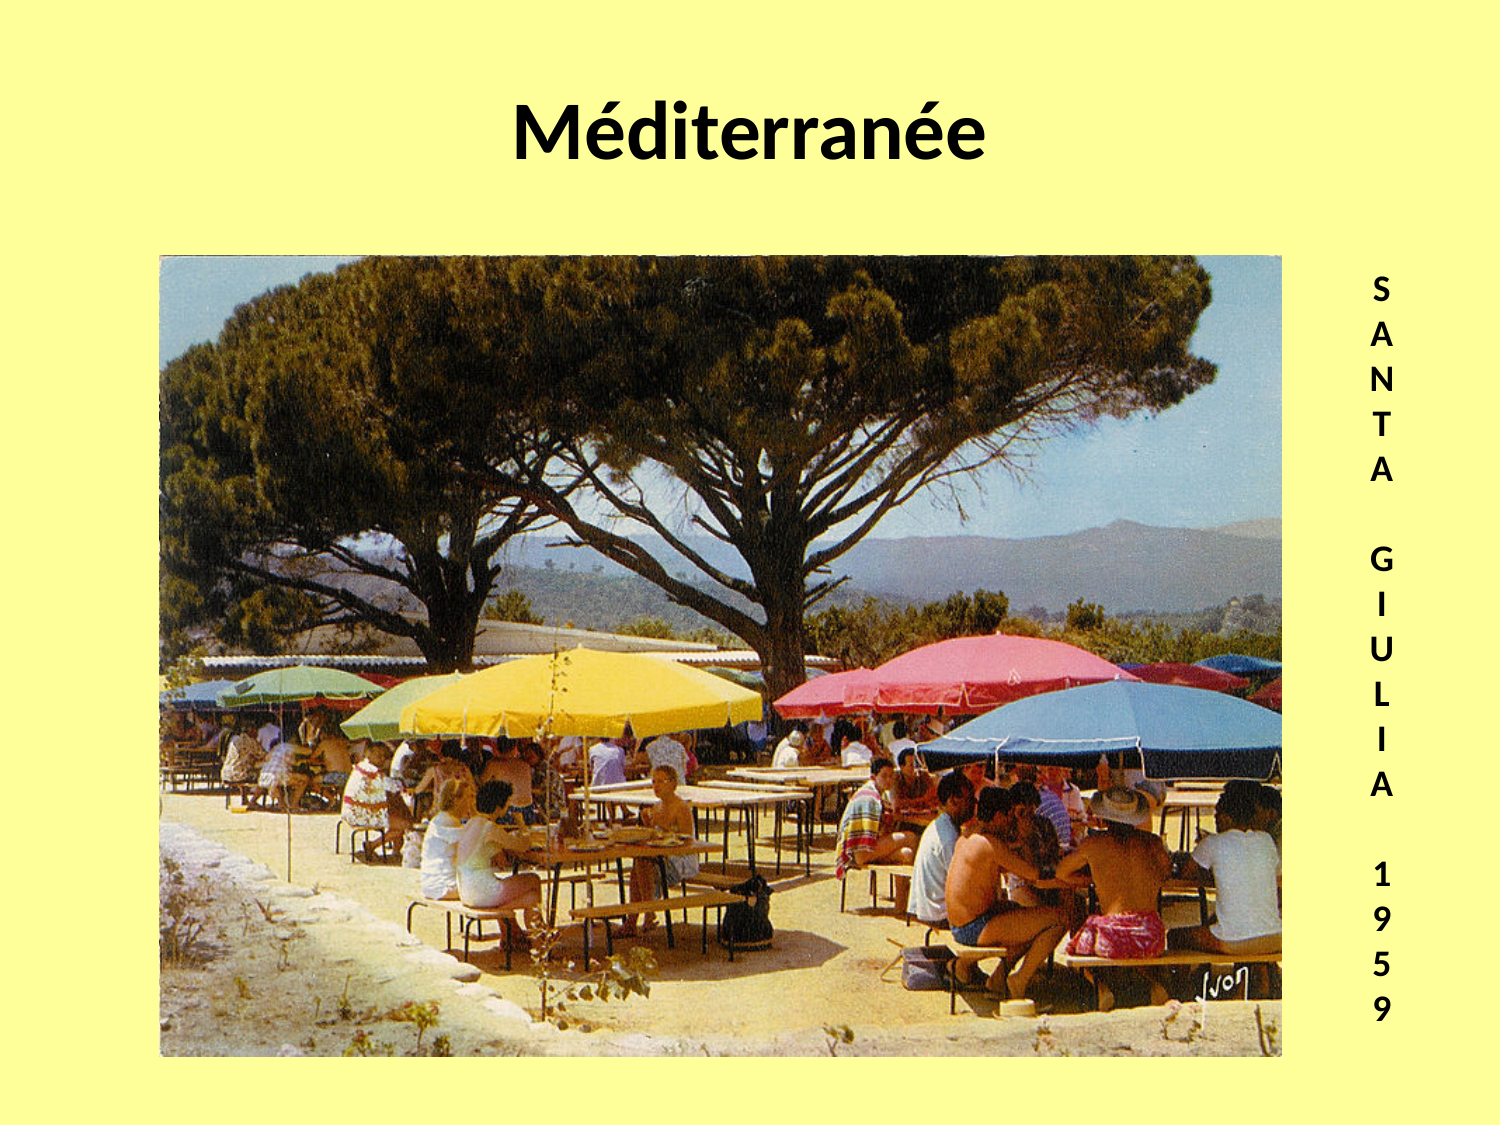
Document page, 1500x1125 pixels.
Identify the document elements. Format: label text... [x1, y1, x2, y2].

text_box SANTA GIUL IA 1959 [1352, 255, 1412, 1037]
title Méditerranée [0, 45, 1500, 233]
picture [159, 255, 1282, 1057]
